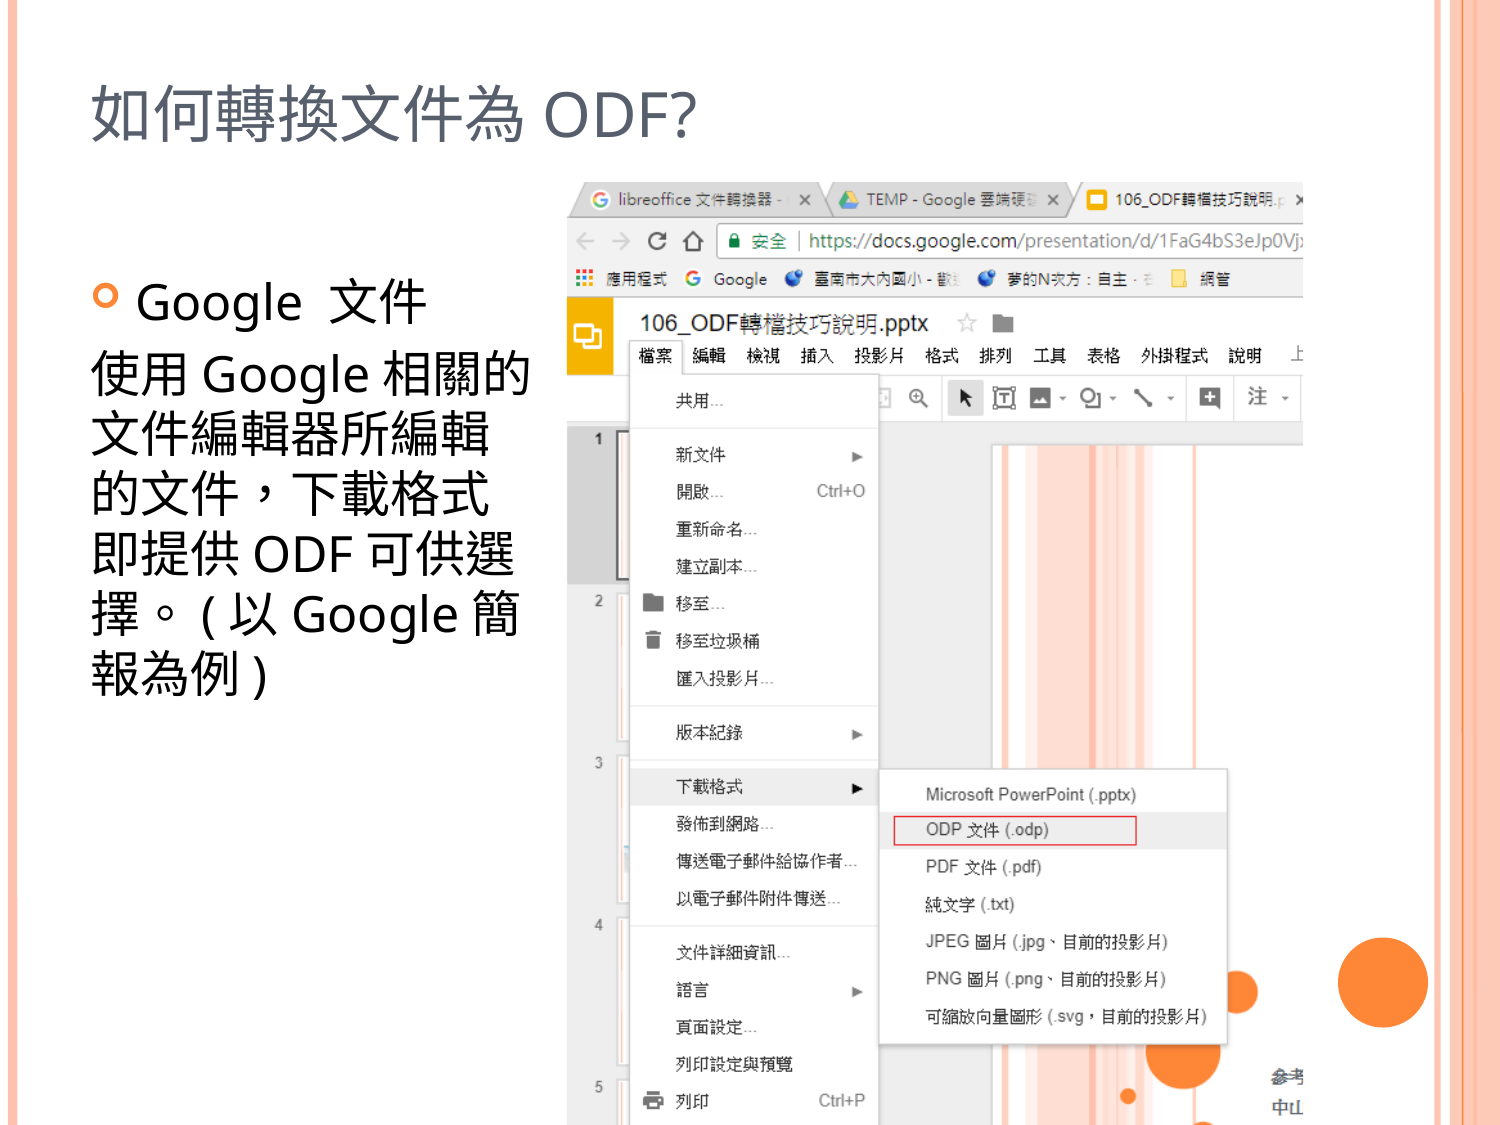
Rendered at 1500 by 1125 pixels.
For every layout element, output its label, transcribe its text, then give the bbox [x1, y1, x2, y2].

picture [566, 182, 1304, 1125]
list Google 文件 使用Google相關的文件編輯器所編輯的文件，下載格式即提供ODF可供選擇。(以Google簡報為例) [75, 262, 550, 1062]
title 如何轉換文件為ODF? [75, 45, 1300, 233]
